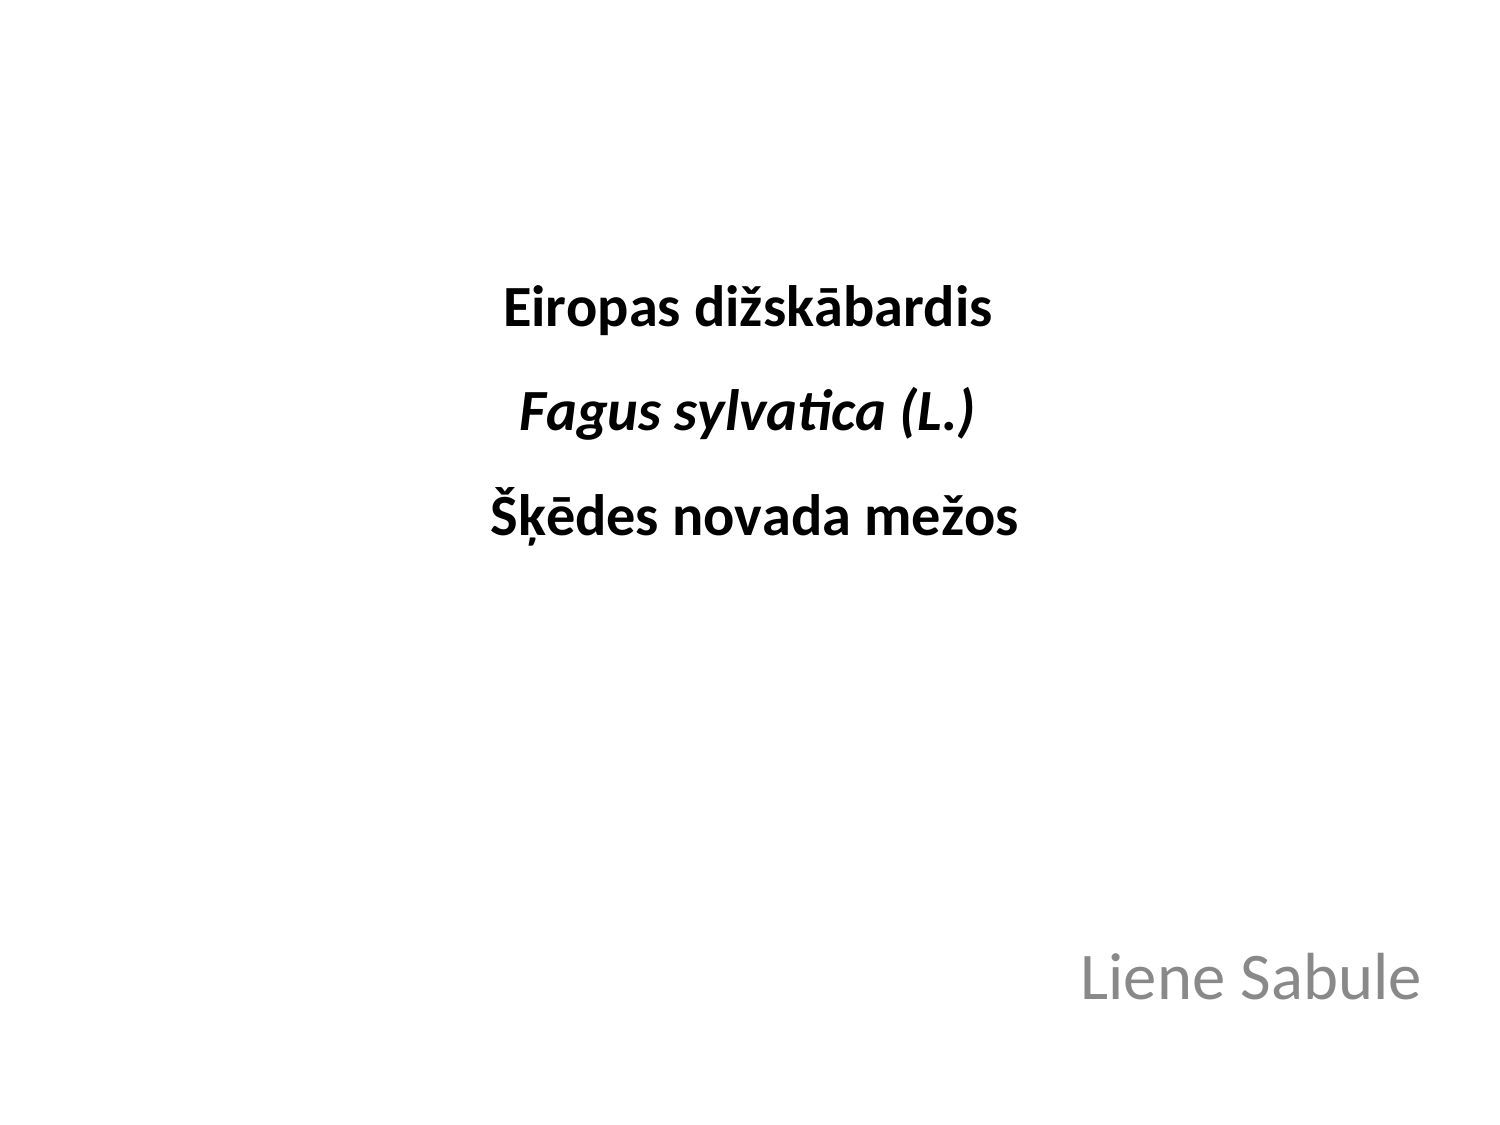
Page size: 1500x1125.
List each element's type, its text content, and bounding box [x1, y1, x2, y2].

title Eiropas dižskābardis Fagus sylvatica (L.) Šķēdes novada mežos [117, 225, 1393, 555]
text_box Liene Sabule [386, 925, 1437, 1073]
